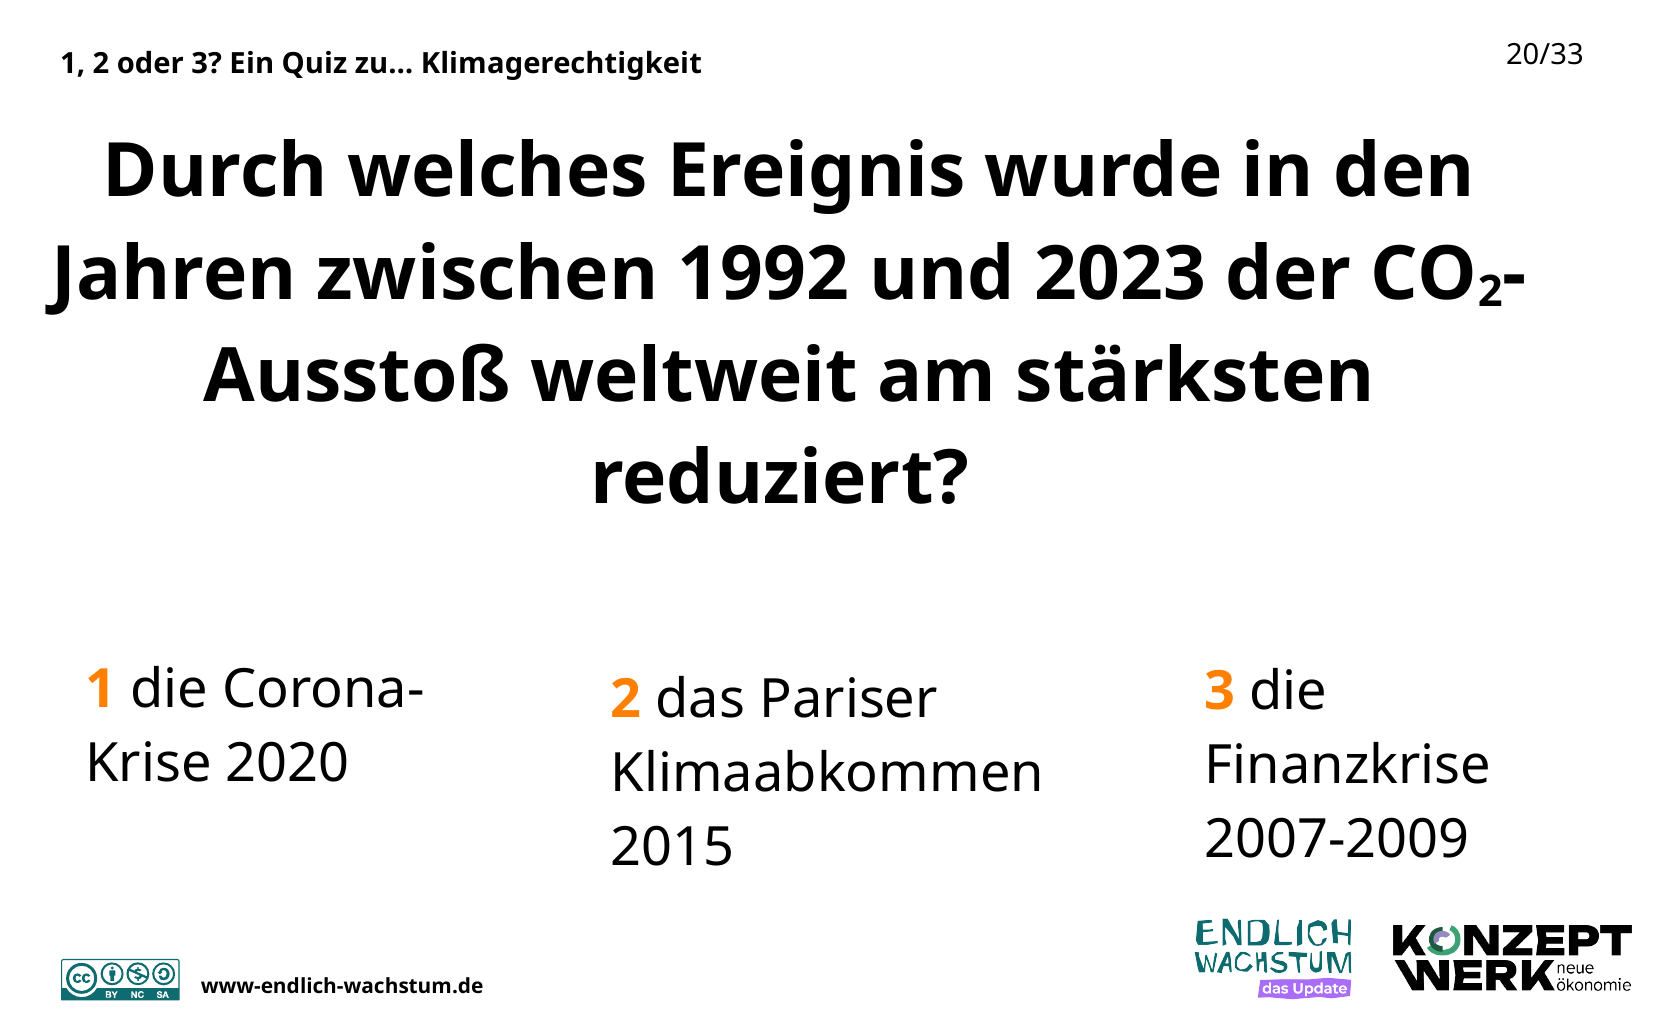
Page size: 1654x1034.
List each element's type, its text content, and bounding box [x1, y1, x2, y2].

text_box 2 das Pariser Klimaabkommen 2015 [525, 651, 1066, 860]
text_box 3 die Finanzkrise 2007-2009 [1118, 643, 1580, 841]
text_box 1 die Corona-Krise 2020 [0, 642, 523, 900]
title Durch welches Ereignis wurde in den Jahren zwischen 1992 und 2023 der CO2-Ausstoß weltweit am stärksten reduziert? [51, 116, 1602, 703]
picture [1176, 900, 1374, 1011]
picture [1387, 917, 1636, 997]
